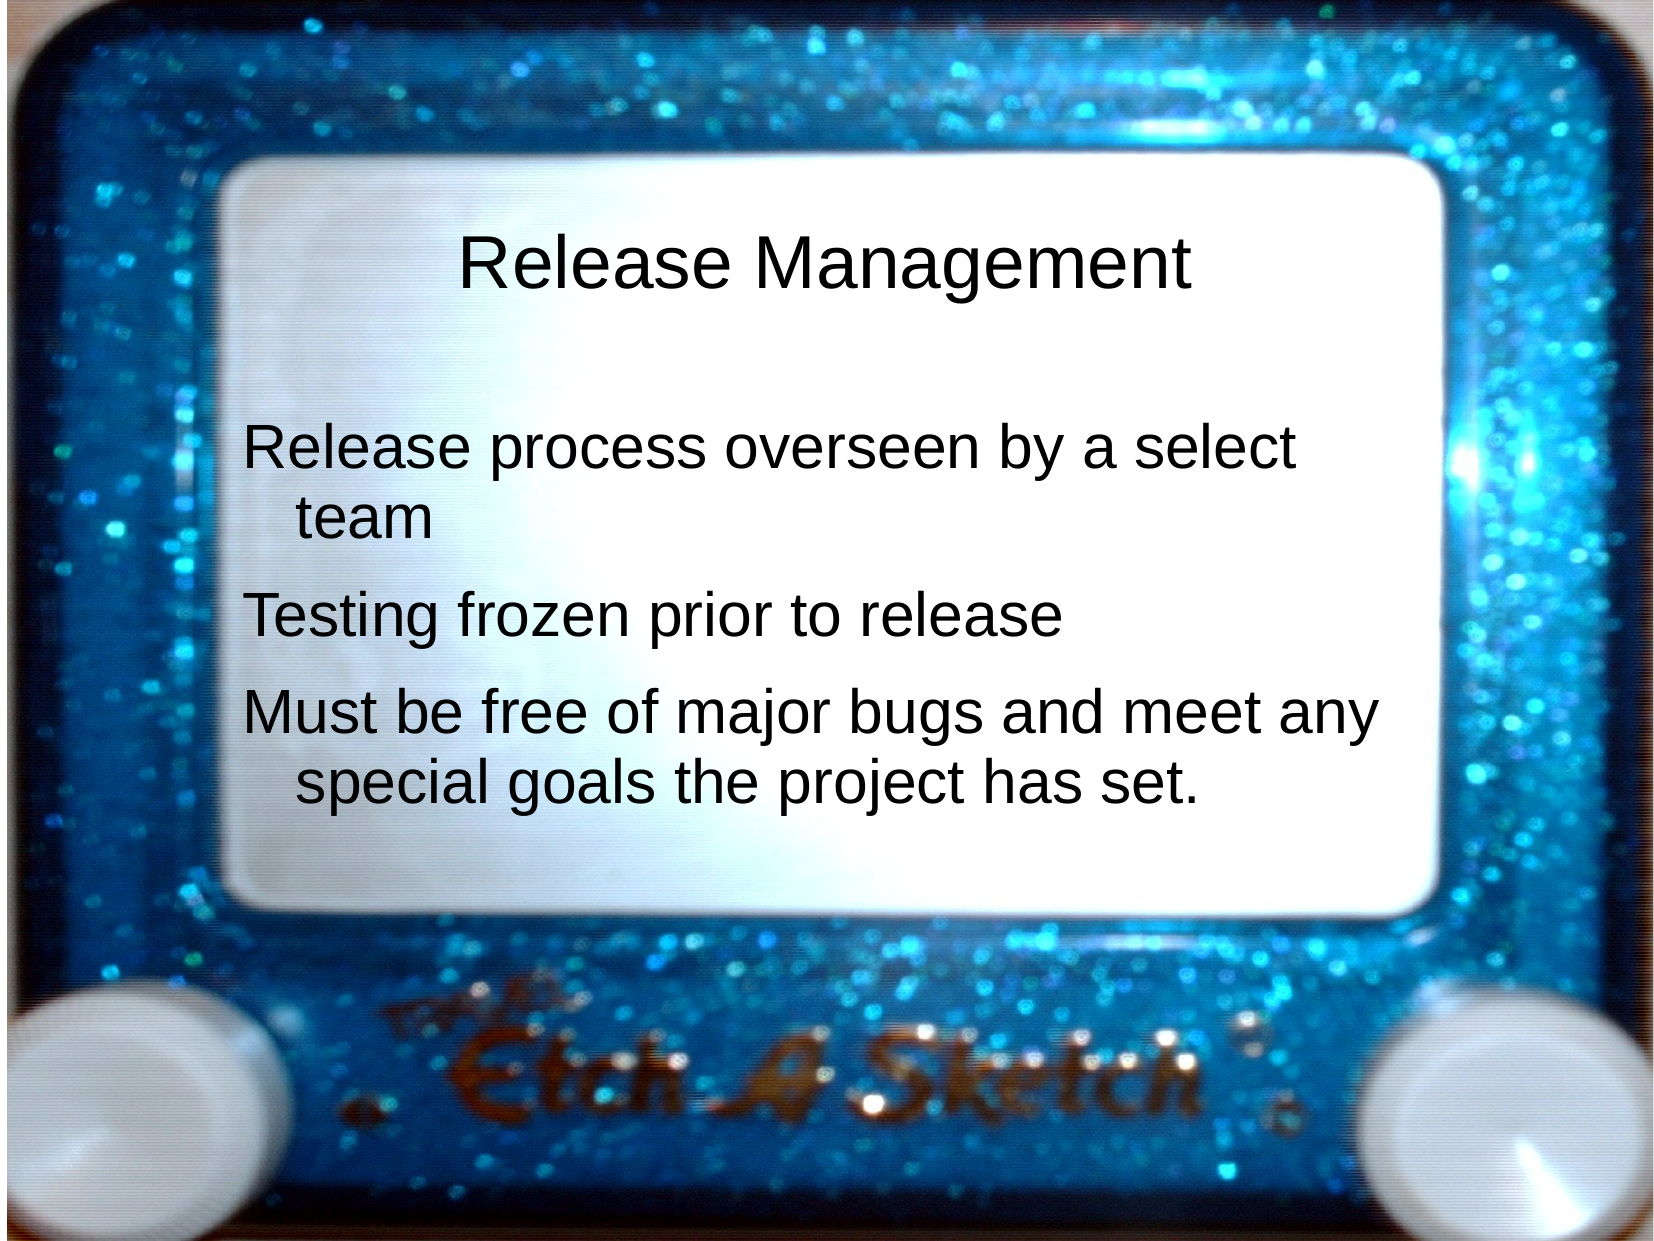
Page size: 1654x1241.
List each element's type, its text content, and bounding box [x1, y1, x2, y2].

list Release process overseen by a select team Testing frozen prior to release Must be free of major bugs and meet any special goals the project has set. [225, 412, 1426, 886]
title Release Management [225, 157, 1426, 368]
picture [7, 0, 1654, 1241]
